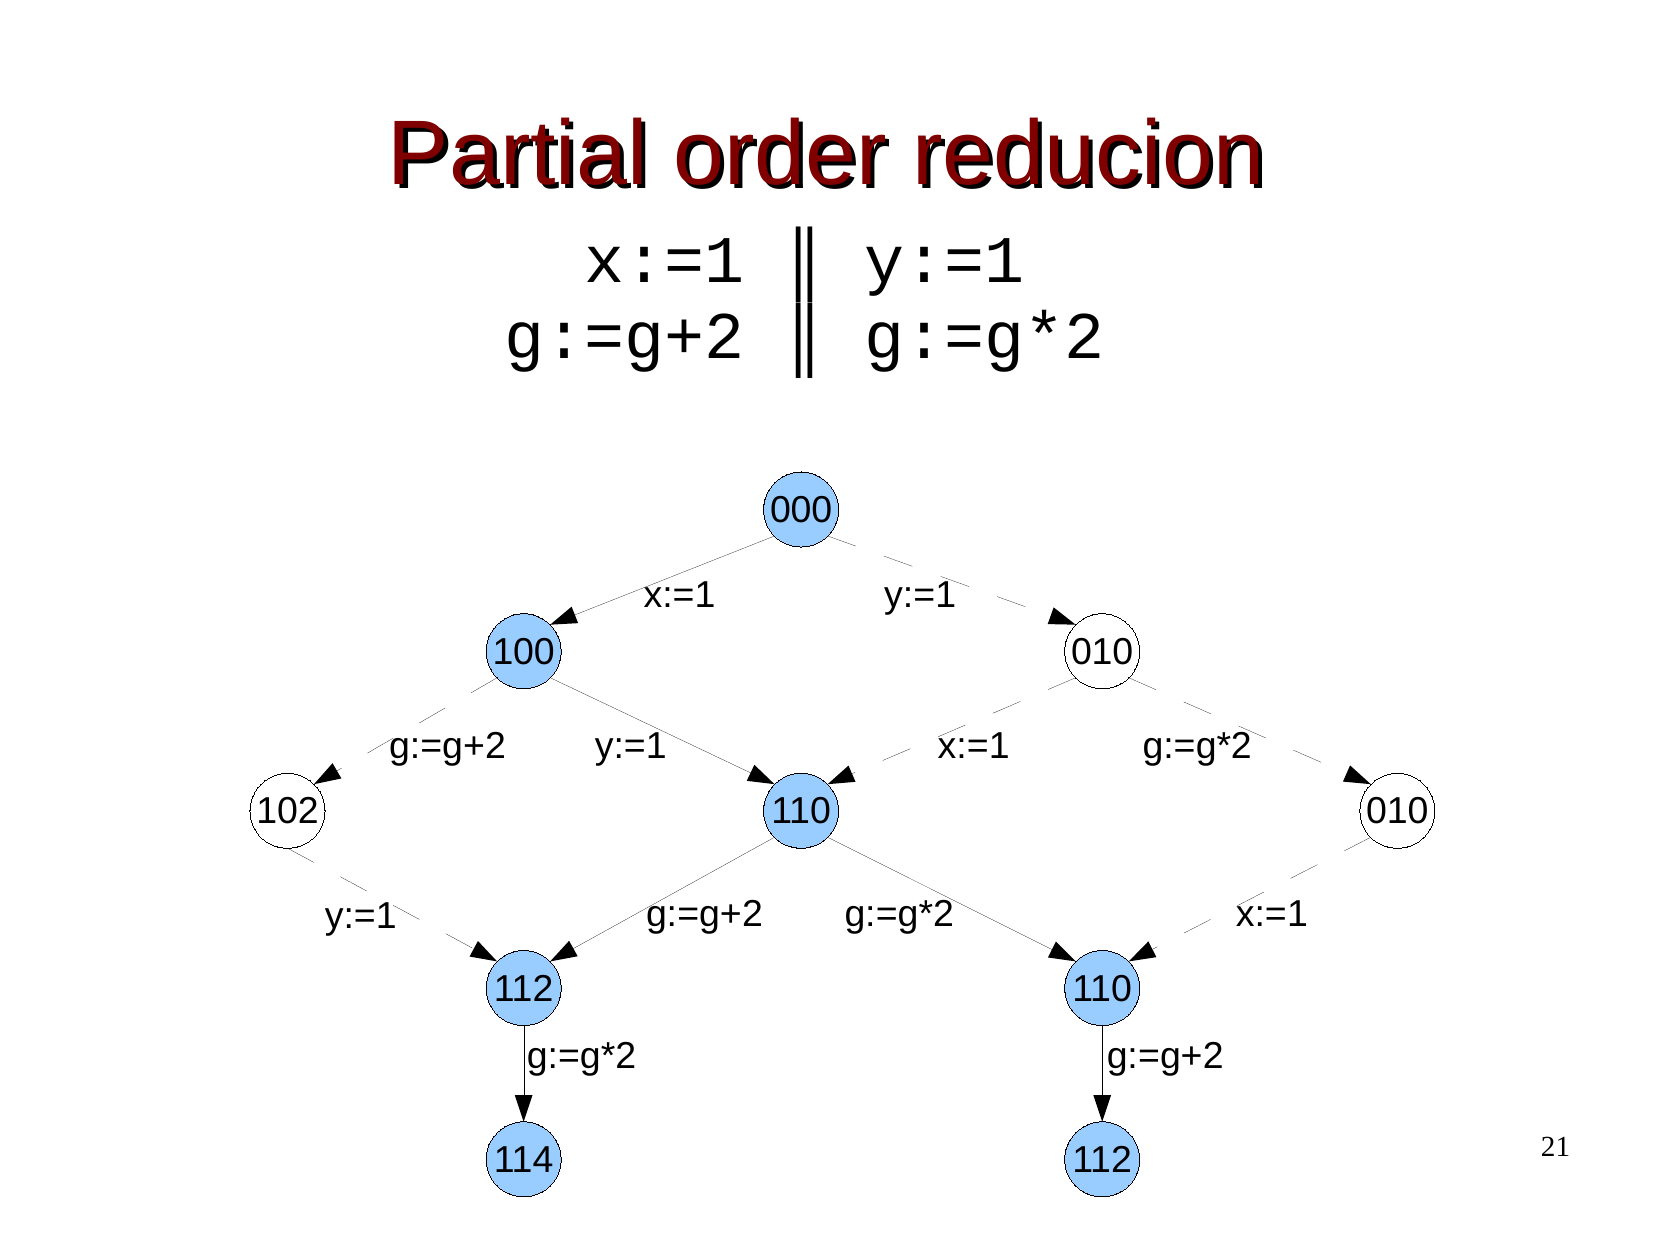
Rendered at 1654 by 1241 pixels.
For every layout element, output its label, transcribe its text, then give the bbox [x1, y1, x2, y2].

title Partial order reducion [82, 49, 1571, 257]
text_box 110 [763, 773, 839, 849]
text_box 100 [486, 613, 562, 689]
text_box 102 [249, 773, 326, 849]
text_box 010 [1064, 613, 1140, 689]
text_box 112 [1064, 1121, 1140, 1197]
subtitle x:=1 ║ y:=1 g:=g+2 ║ g:=g*2 [489, 226, 1120, 380]
text_box 110 [1064, 950, 1140, 1026]
text_box 114 [486, 1121, 562, 1197]
text_box 010 [1359, 773, 1435, 849]
text_box 000 [763, 471, 839, 548]
text_box 112 [486, 950, 562, 1026]
